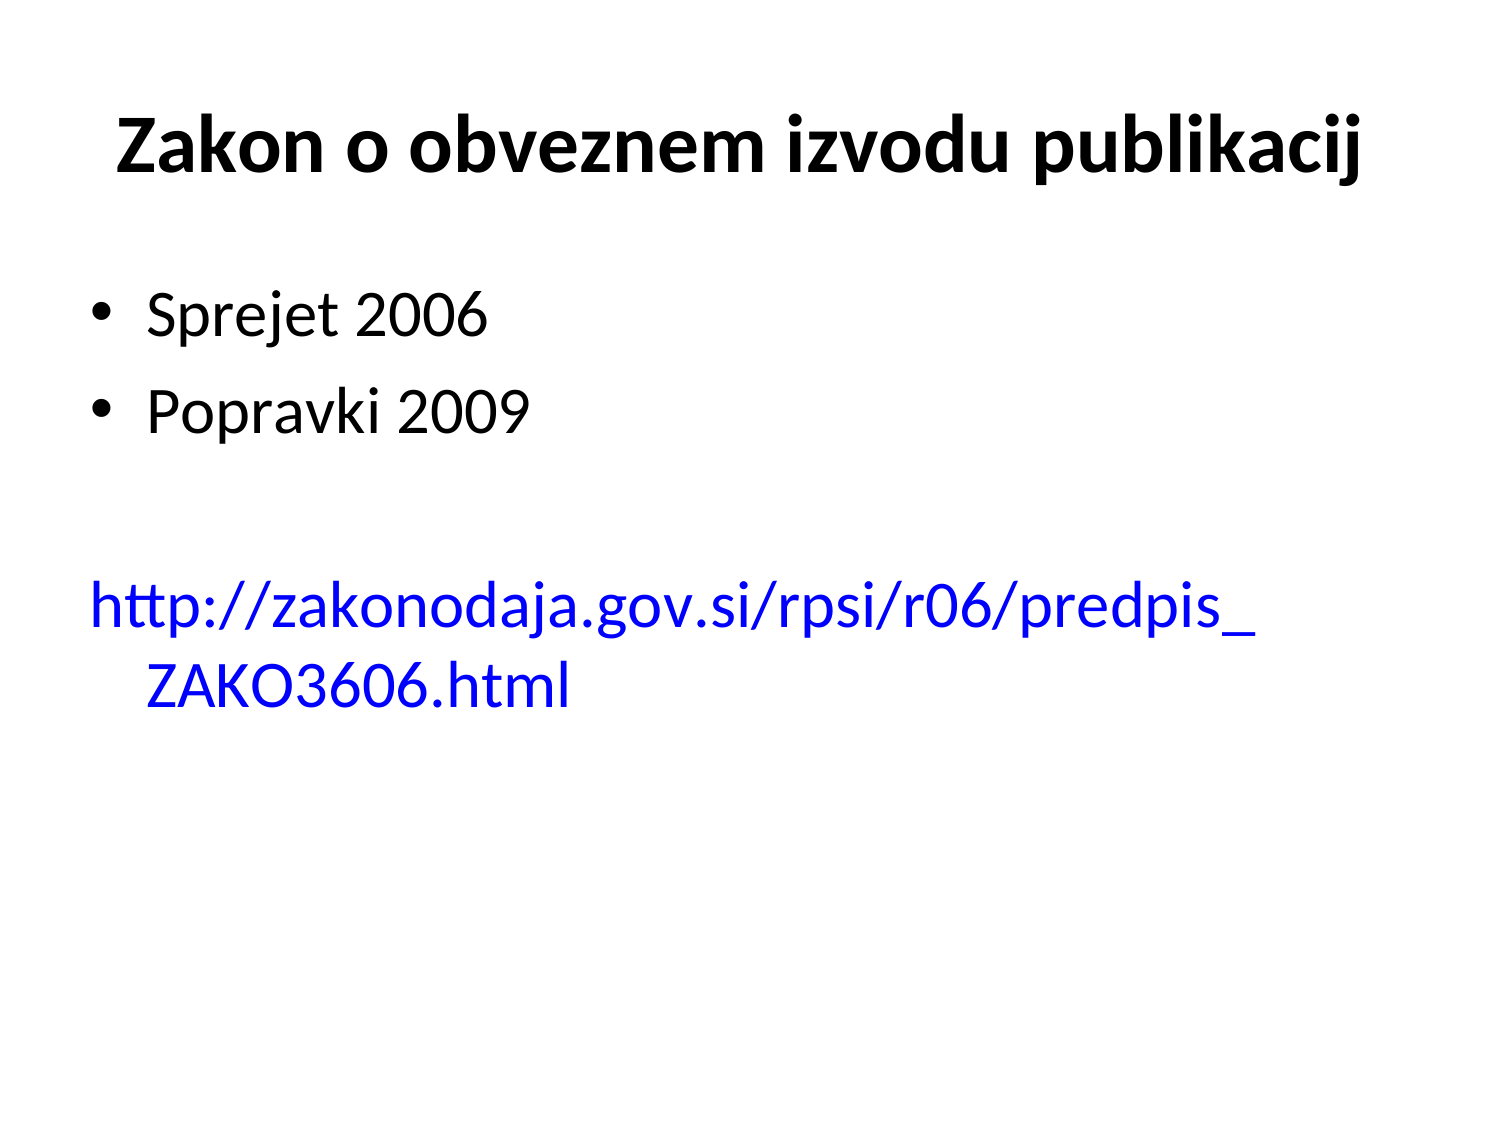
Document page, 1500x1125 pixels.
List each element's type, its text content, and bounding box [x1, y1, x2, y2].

list Sprejet 2006 Popravki 2009 http://zakonodaja.gov.si/rpsi/r06/predpis_ZAKO3606.html [75, 262, 1426, 1006]
title Zakon o obveznem izvodu publikacij [75, 31, 1426, 247]
